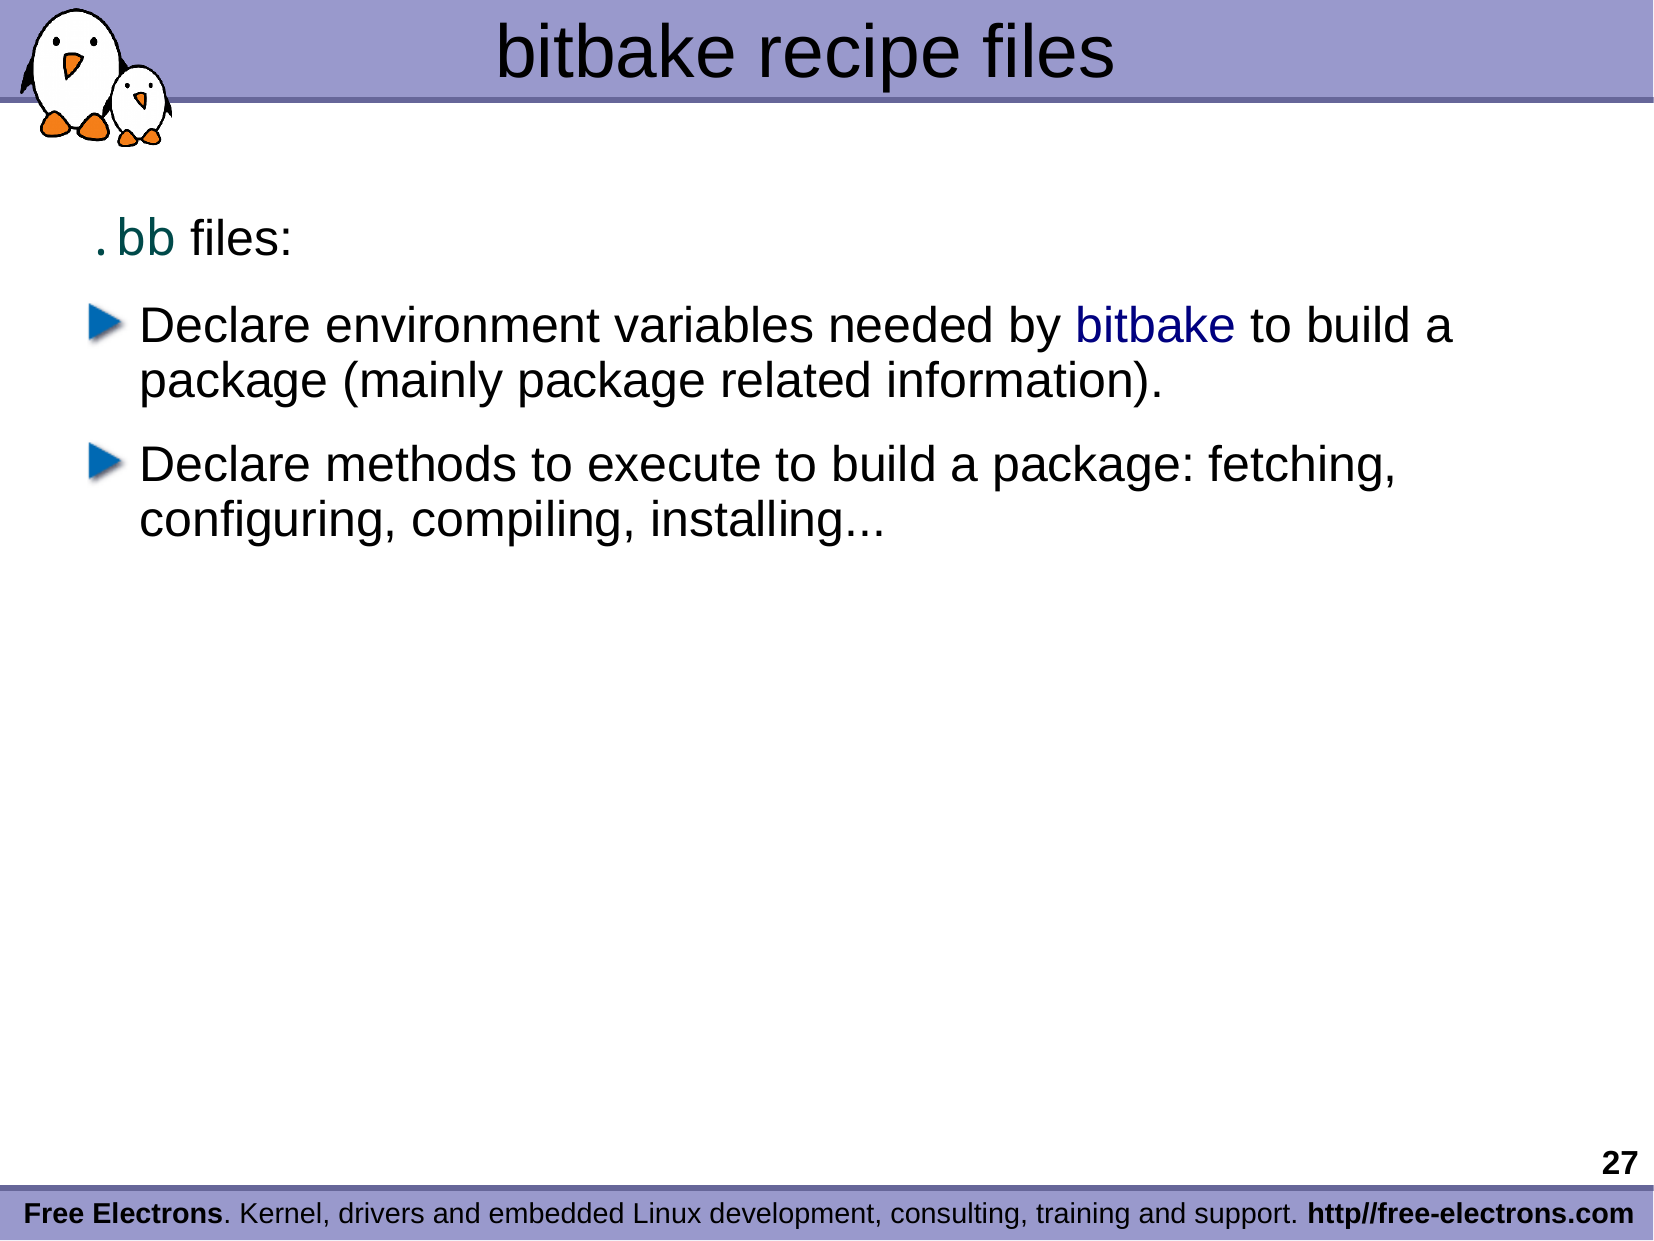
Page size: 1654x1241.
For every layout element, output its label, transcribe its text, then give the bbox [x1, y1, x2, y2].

picture [20, 8, 172, 147]
list .bb files: Declare environment variables needed by bitbake to build a package (mainly package related information). Declare methods to execute to build a package: fetching, configuring, compiling, installing... [68, 201, 1592, 1118]
title bitbake recipe files [60, 0, 1551, 104]
